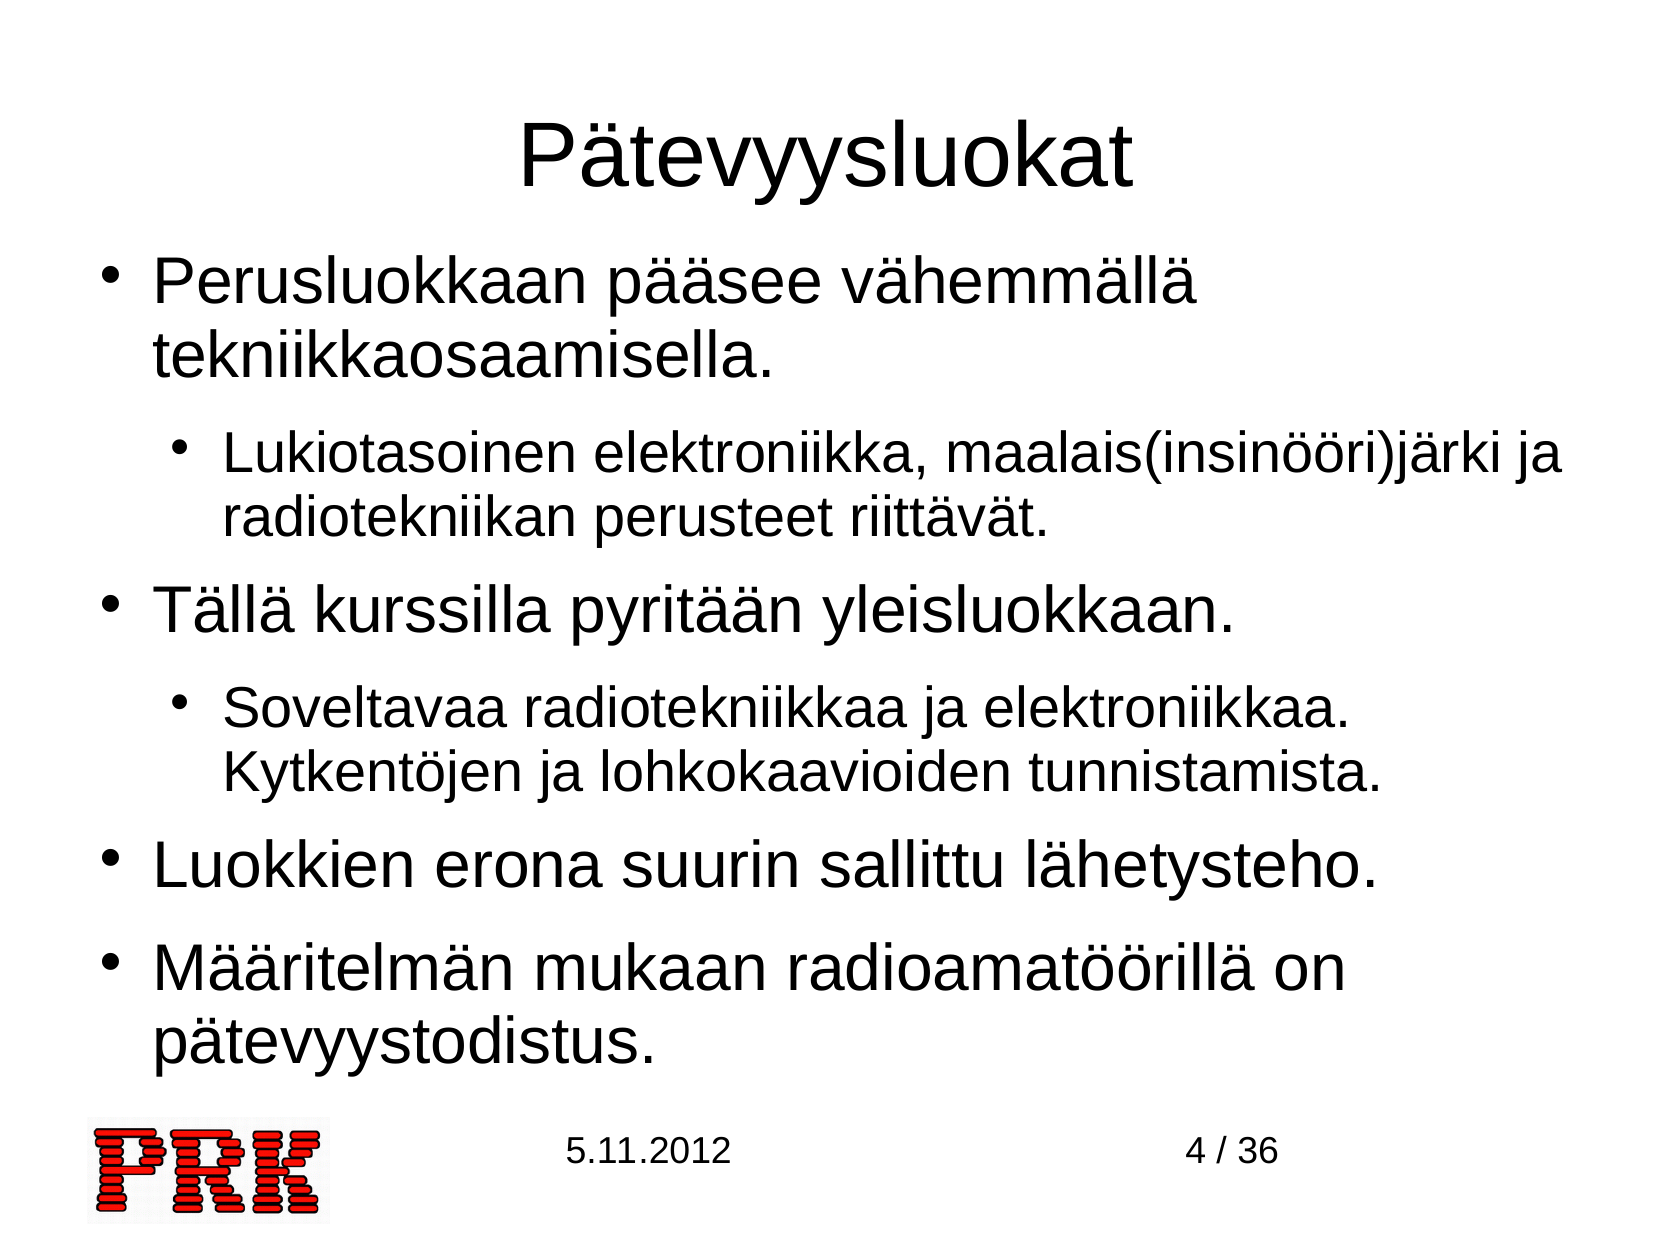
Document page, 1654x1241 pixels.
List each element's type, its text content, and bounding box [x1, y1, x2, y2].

list Perusluokkaan pääsee vähemmällä tekniikkaosaamisella. Lukiotasoinen elektroniikka, maalais(insinööri)järki ja radiotekniikan perusteet riittävät. Tällä kurssilla pyritään yleisluokkaan. Soveltavaa radiotekniikkaa ja elektroniikkaa. Kytkentöjen ja lohkokaavioiden tunnistamista. Luokkien erona suurin sallittu lähetysteho. Määritelmän mukaan radioamatöörillä on pätevyystodistus. [82, 240, 1571, 1088]
title Pätevyysluokat [82, 49, 1571, 240]
picture [87, 1117, 330, 1224]
